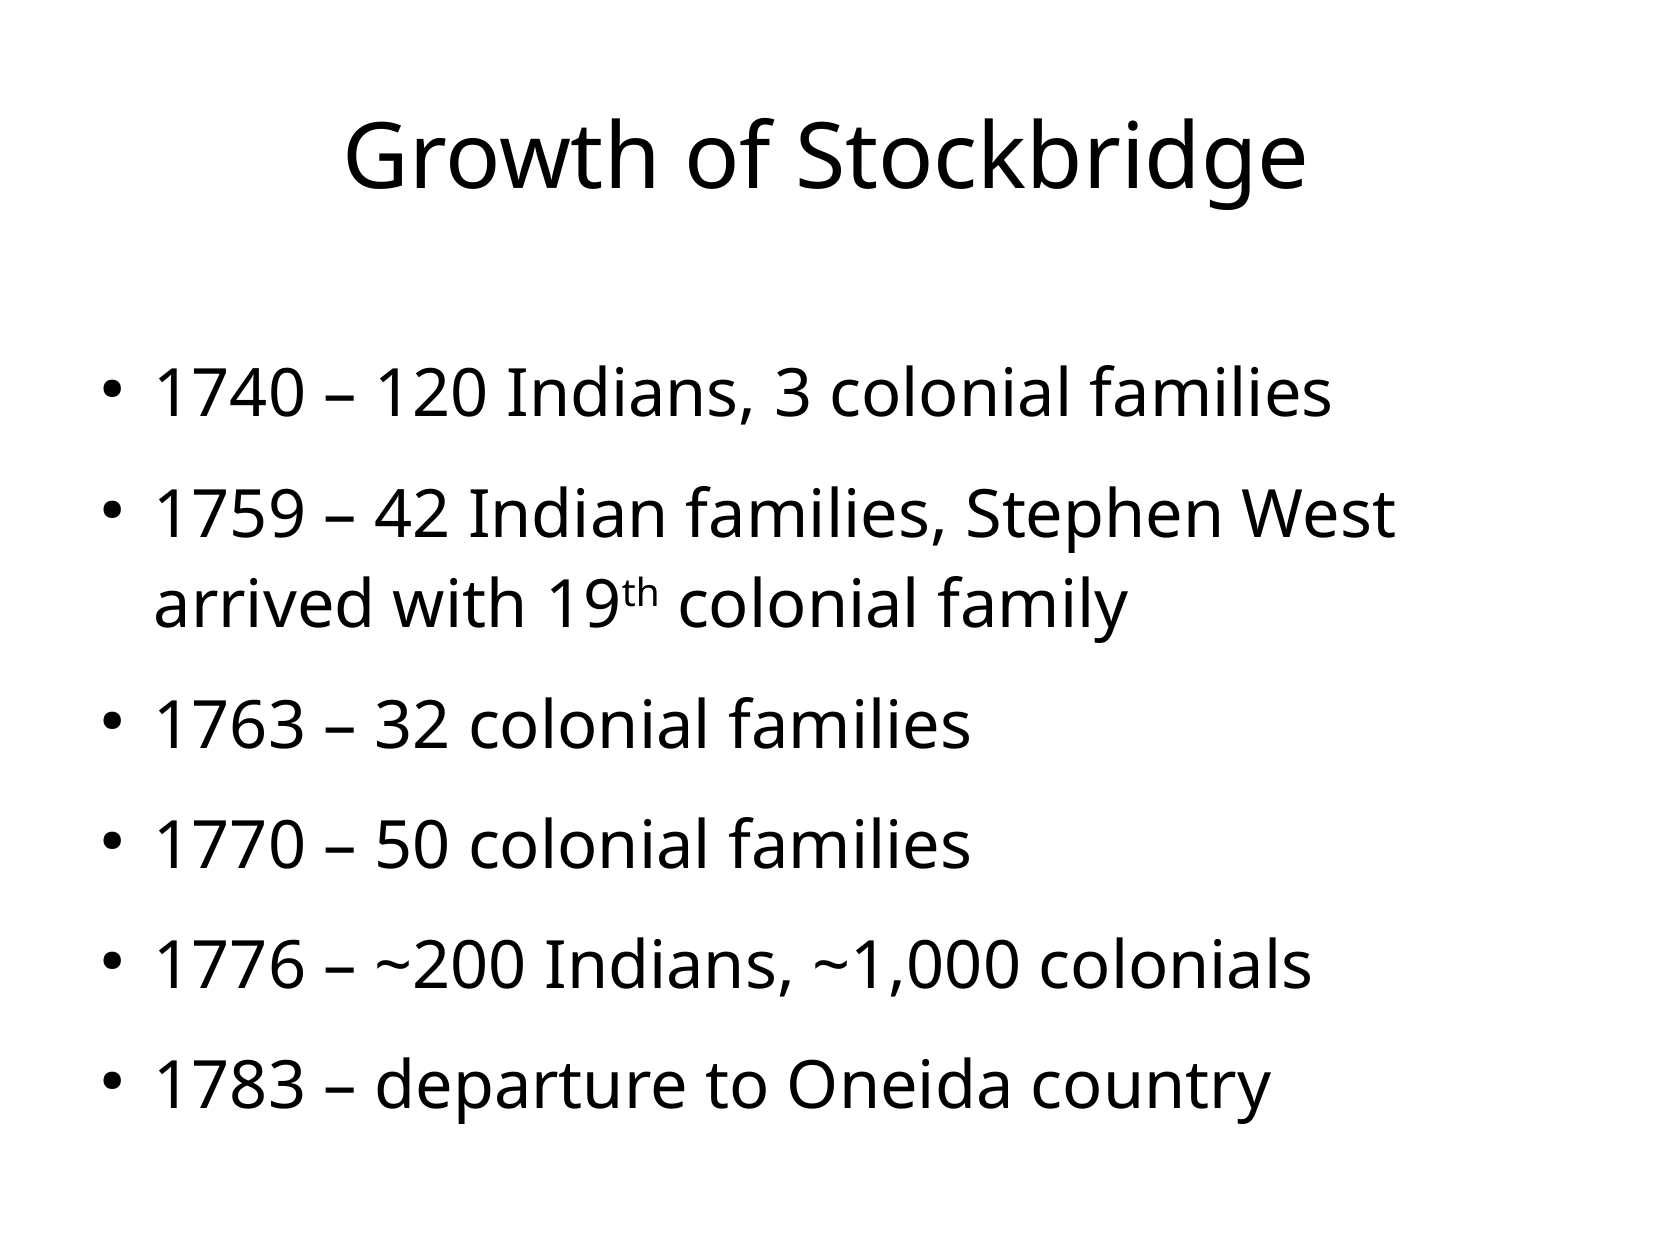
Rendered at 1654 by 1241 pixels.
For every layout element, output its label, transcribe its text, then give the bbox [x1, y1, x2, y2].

title Growth of Stockbridge [82, 49, 1571, 225]
list 1740 – 120 Indians, 3 colonial families 1759 – 42 Indian families, Stephen West arrived with 19th colonial family 1763 – 32 colonial families 1770 – 50 colonial families 1776 – ~200 Indians, ~1,000 colonials 1783 – departure to Oneida country [82, 225, 1571, 1051]
